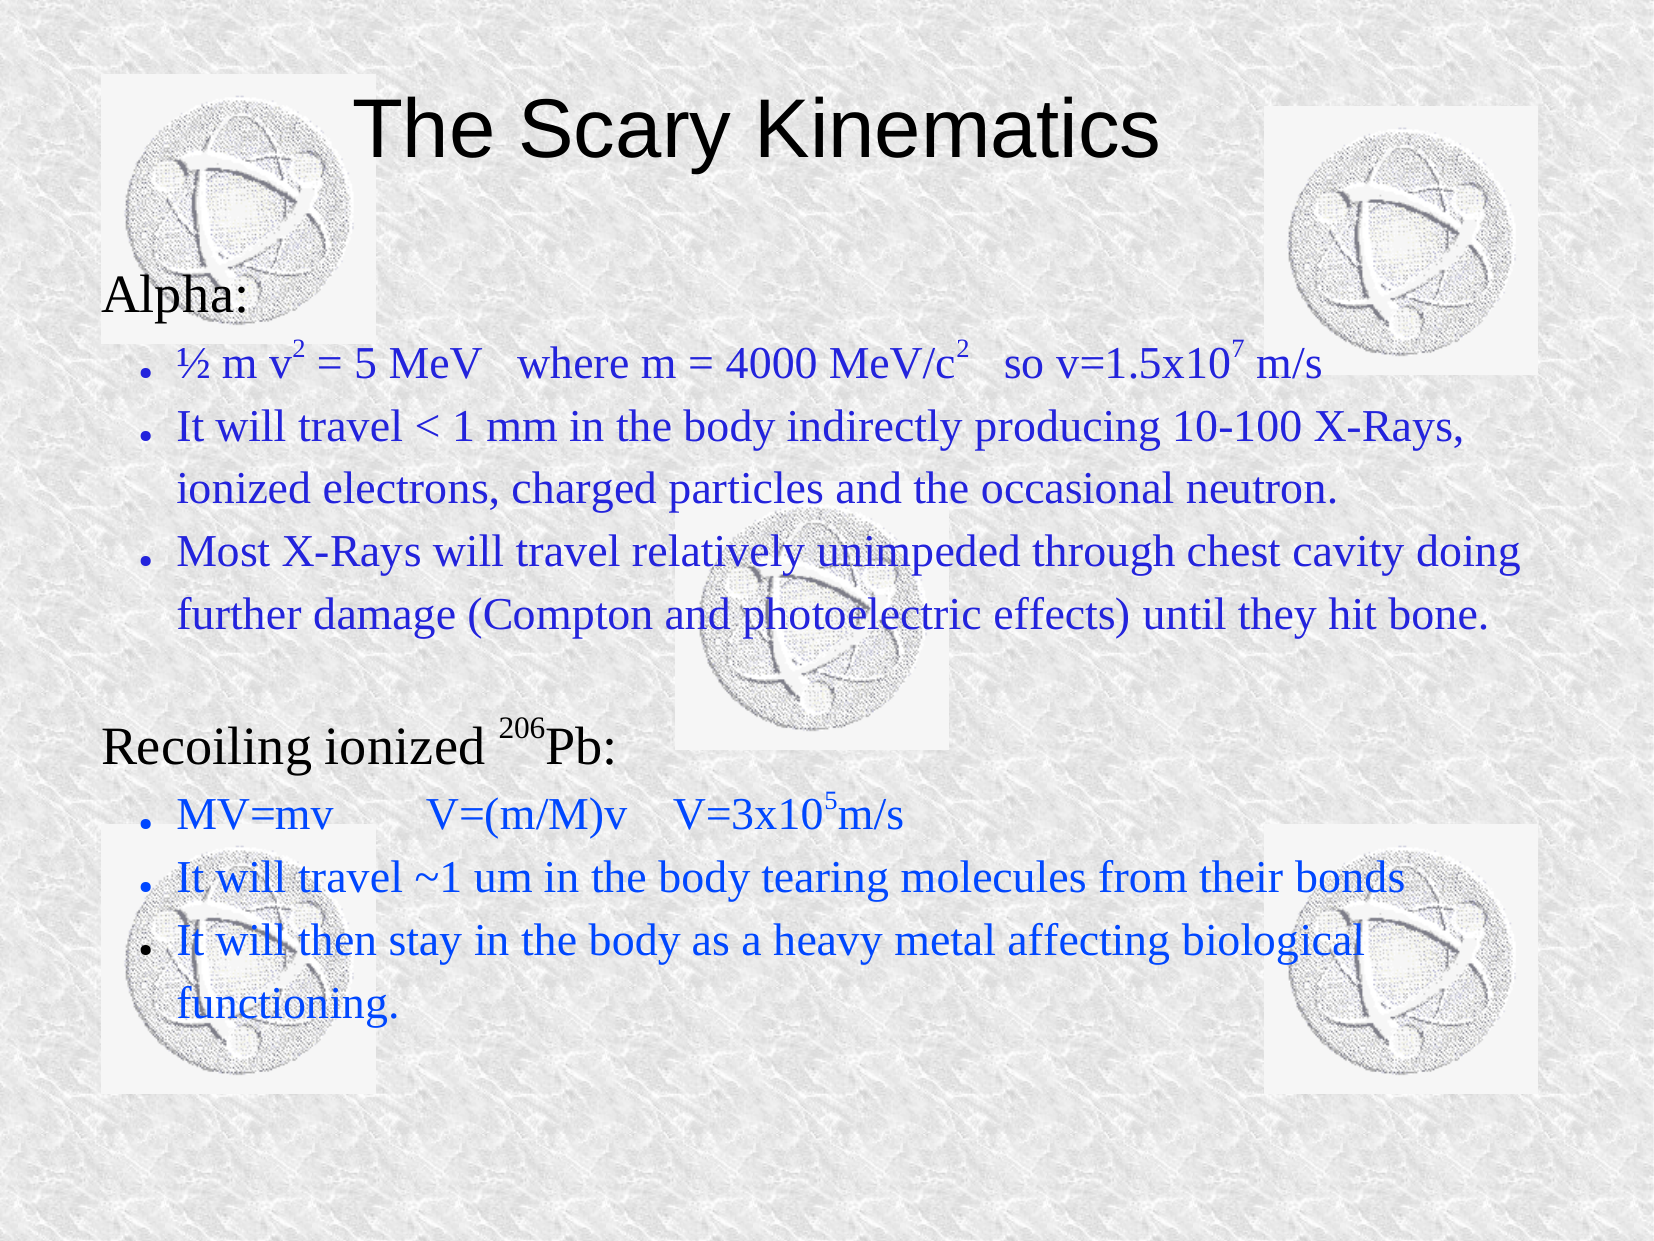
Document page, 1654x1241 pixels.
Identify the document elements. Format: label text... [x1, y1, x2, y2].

picture [0, 0, 1654, 1241]
text_box [112, 112, 157, 202]
text_box The Scary Kinematics [337, 75, 1178, 214]
chart [99, 253, 1564, 1073]
